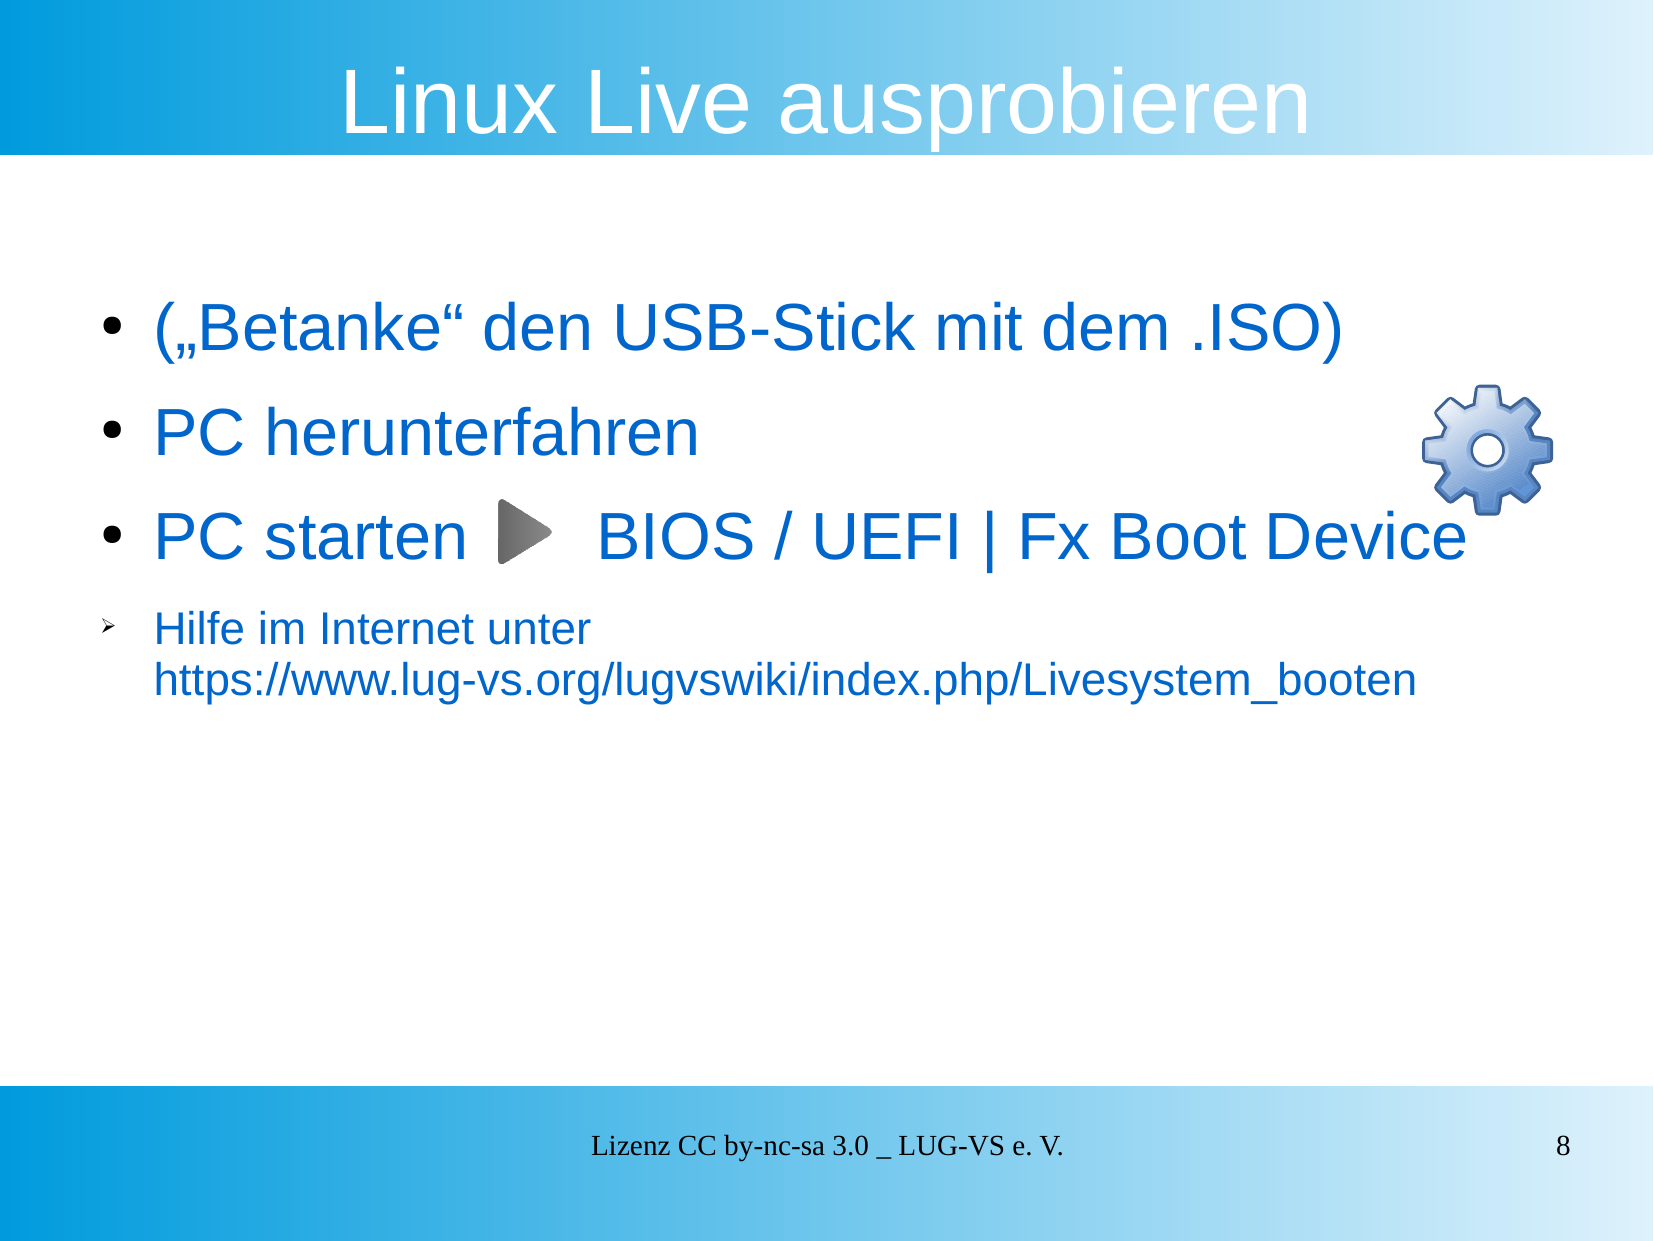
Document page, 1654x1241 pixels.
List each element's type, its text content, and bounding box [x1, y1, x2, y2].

list („Betanke“ den USB-Stick mit dem .ISO) PC herunterfahren PC starten BIOS / UEFI | Fx Boot Device Hilfe im Internet unter https://www.lug-vs.org/lugvswiki/index.php/Livesystem_booten [82, 290, 1571, 1010]
picture [1403, 366, 1571, 534]
picture [494, 496, 556, 568]
title Linux Live ausprobieren [82, 49, 1571, 155]
